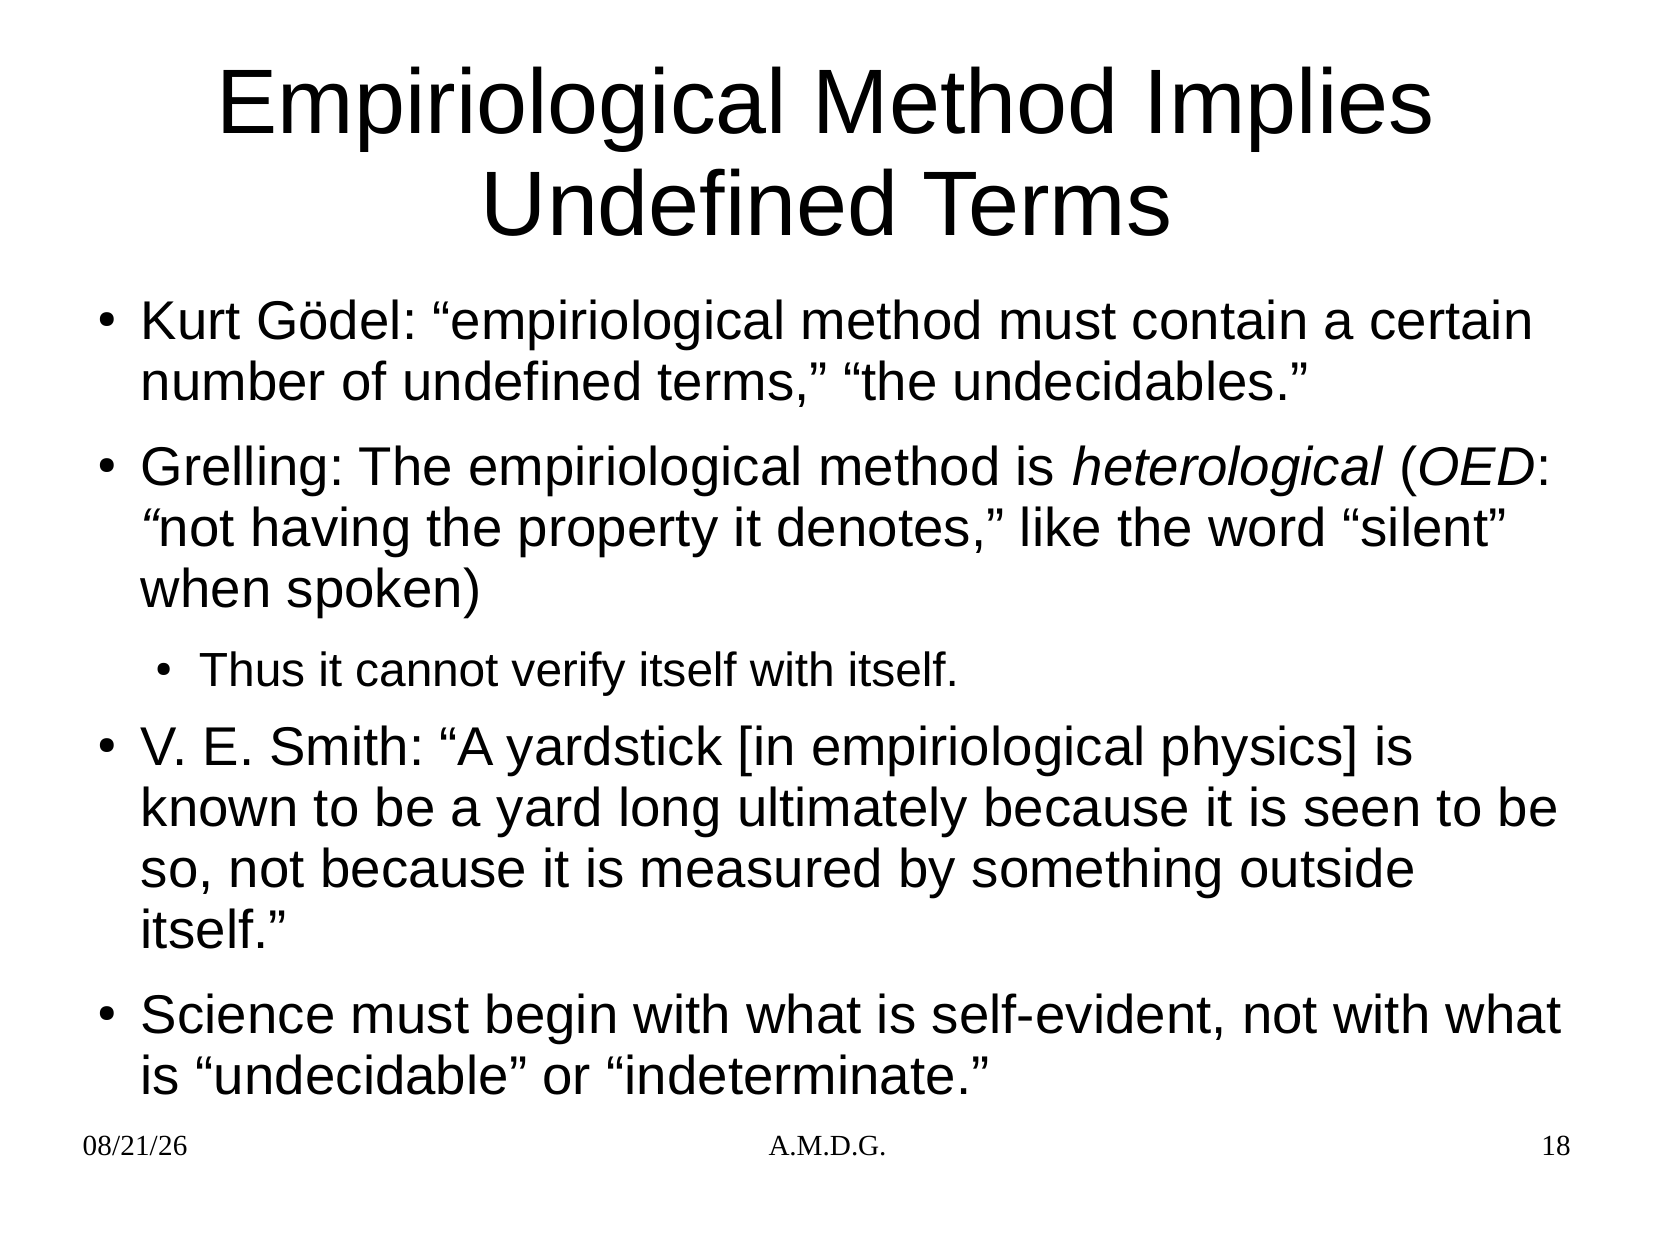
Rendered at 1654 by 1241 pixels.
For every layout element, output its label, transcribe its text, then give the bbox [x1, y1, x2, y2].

title Empiriological Method Implies Undefined Terms [82, 49, 1571, 257]
list Kurt Gödel: “empiriological method must contain a certain number of undefined terms,” “the undecidables.” Grelling: The empiriological method is heterological (OED: “not having the property it denotes,” like the word “silent” when spoken) Thus it cannot verify itself with itself. V. E. Smith: “A yardstick [in empiriological physics] is known to be a yard long ultimately because it is seen to be so, not because it is measured by something outside itself.” Science must begin with what is self-evident, not with what is “undecidable” or “indeterminate.” [82, 290, 1571, 1109]
